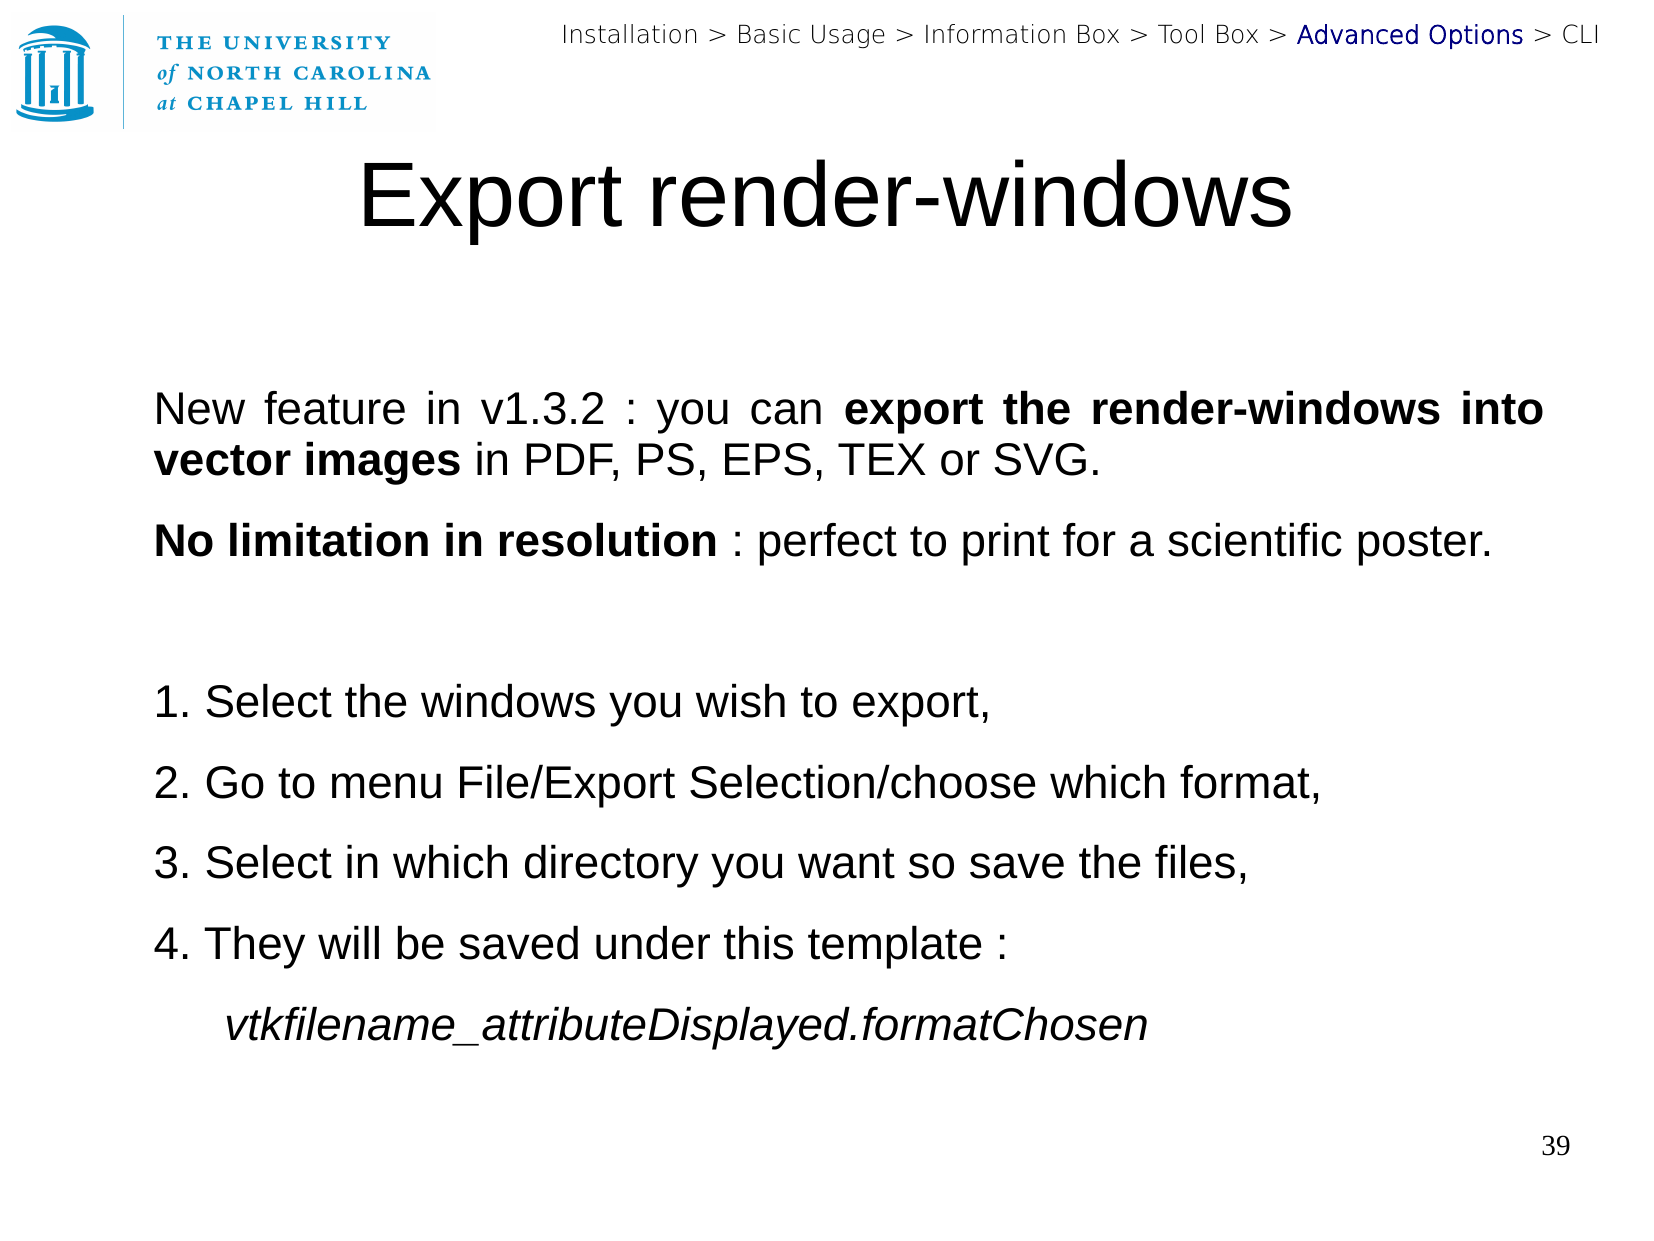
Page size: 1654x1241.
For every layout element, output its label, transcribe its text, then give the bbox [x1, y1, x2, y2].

list New feature in v1.3.2 : you can export the render-windows into vector images in PDF, PS, EPS, TEX or SVG. No limitation in resolution : perfect to print for a scientific poster. 1. Select the windows you wish to export, 2. Go to menu File/Export Selection/choose which format, 3. Select in which directory you want so save the files, 4. They will be saved under this template : vtkfilename_attributeDisplayed.formatChosen [82, 302, 1546, 1121]
picture [11, 12, 436, 132]
text_box Installation > Basic Usage > Information Box > Tool Box > Advanced Options > CLI [546, 12, 1654, 57]
title Export render-windows [82, 90, 1571, 298]
